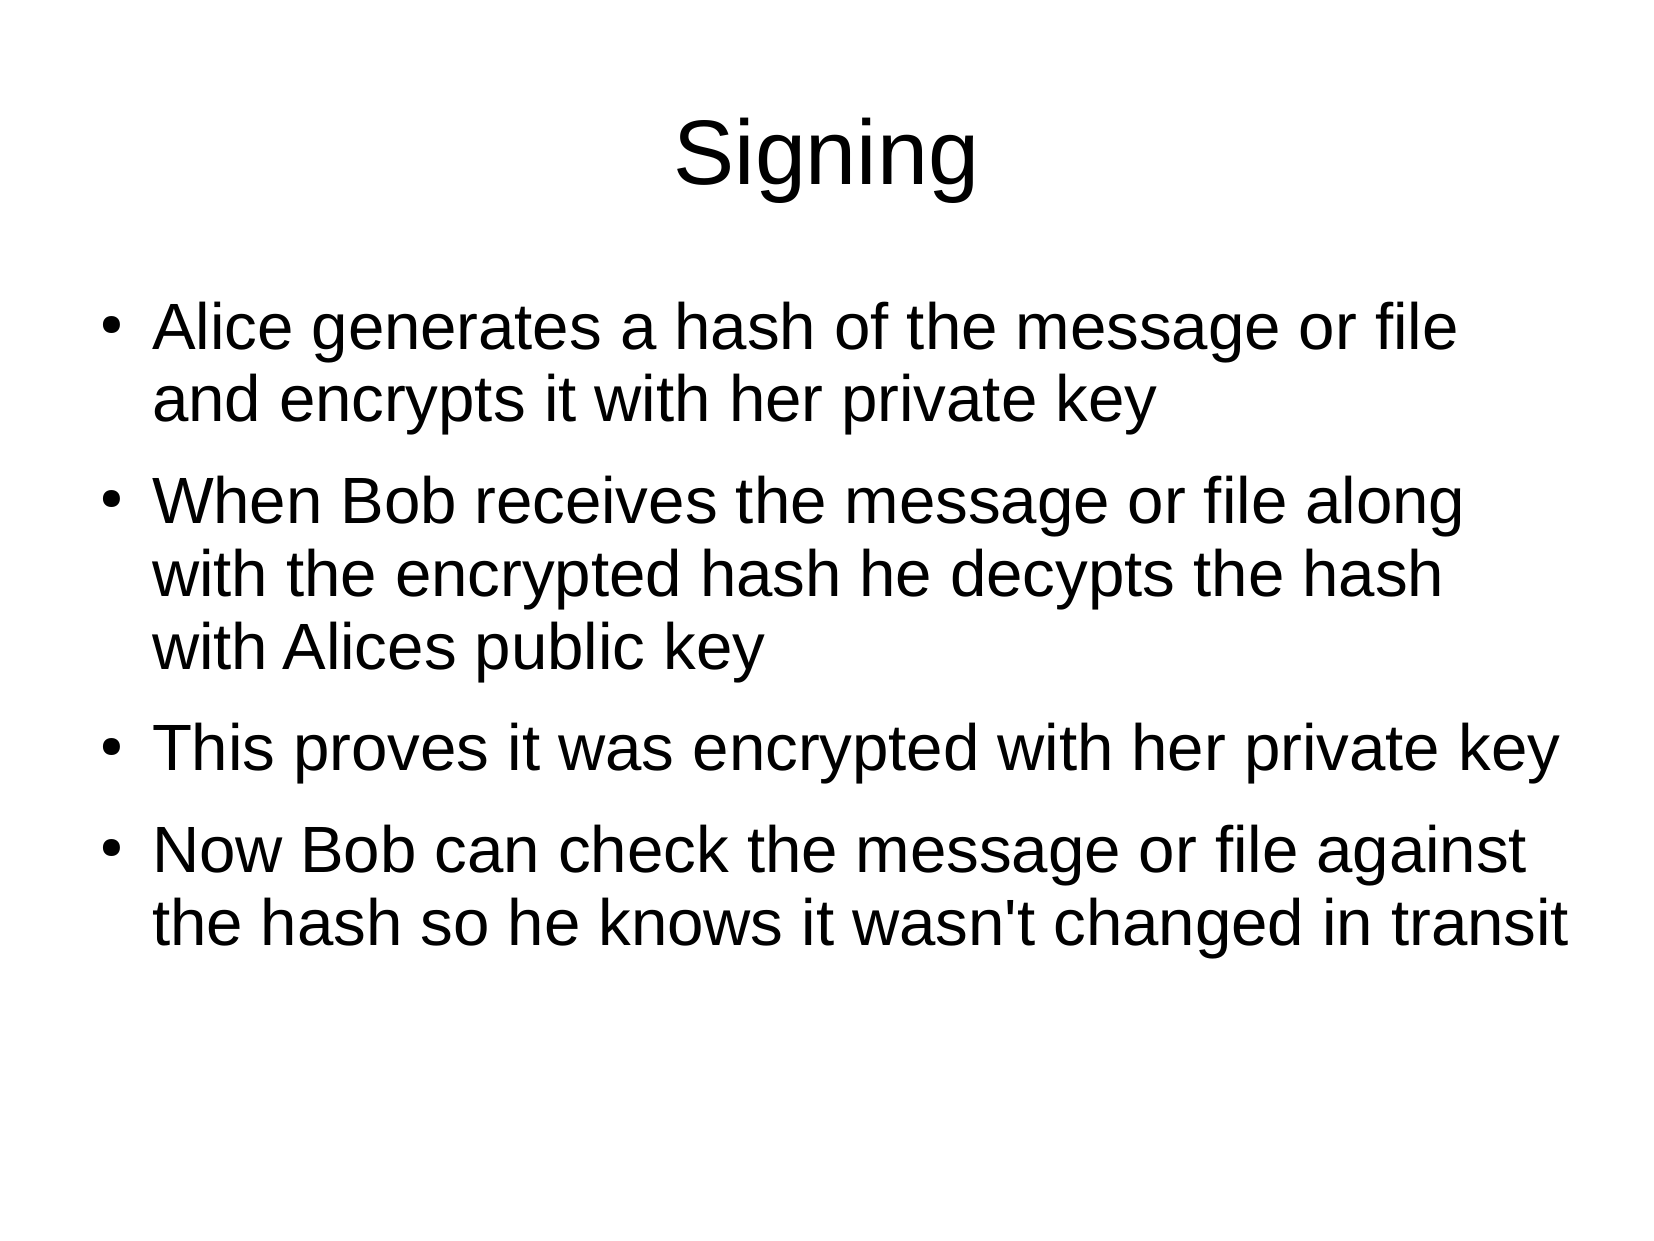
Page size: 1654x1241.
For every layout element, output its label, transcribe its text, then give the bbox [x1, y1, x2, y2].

list Alice generates a hash of the message or file and encrypts it with her private key When Bob receives the message or file along with the encrypted hash he decypts the hash with Alices public key This proves it was encrypted with her private key Now Bob can check the message or file against the hash so he knows it wasn't changed in transit [82, 290, 1571, 1010]
title Signing [82, 49, 1571, 257]
